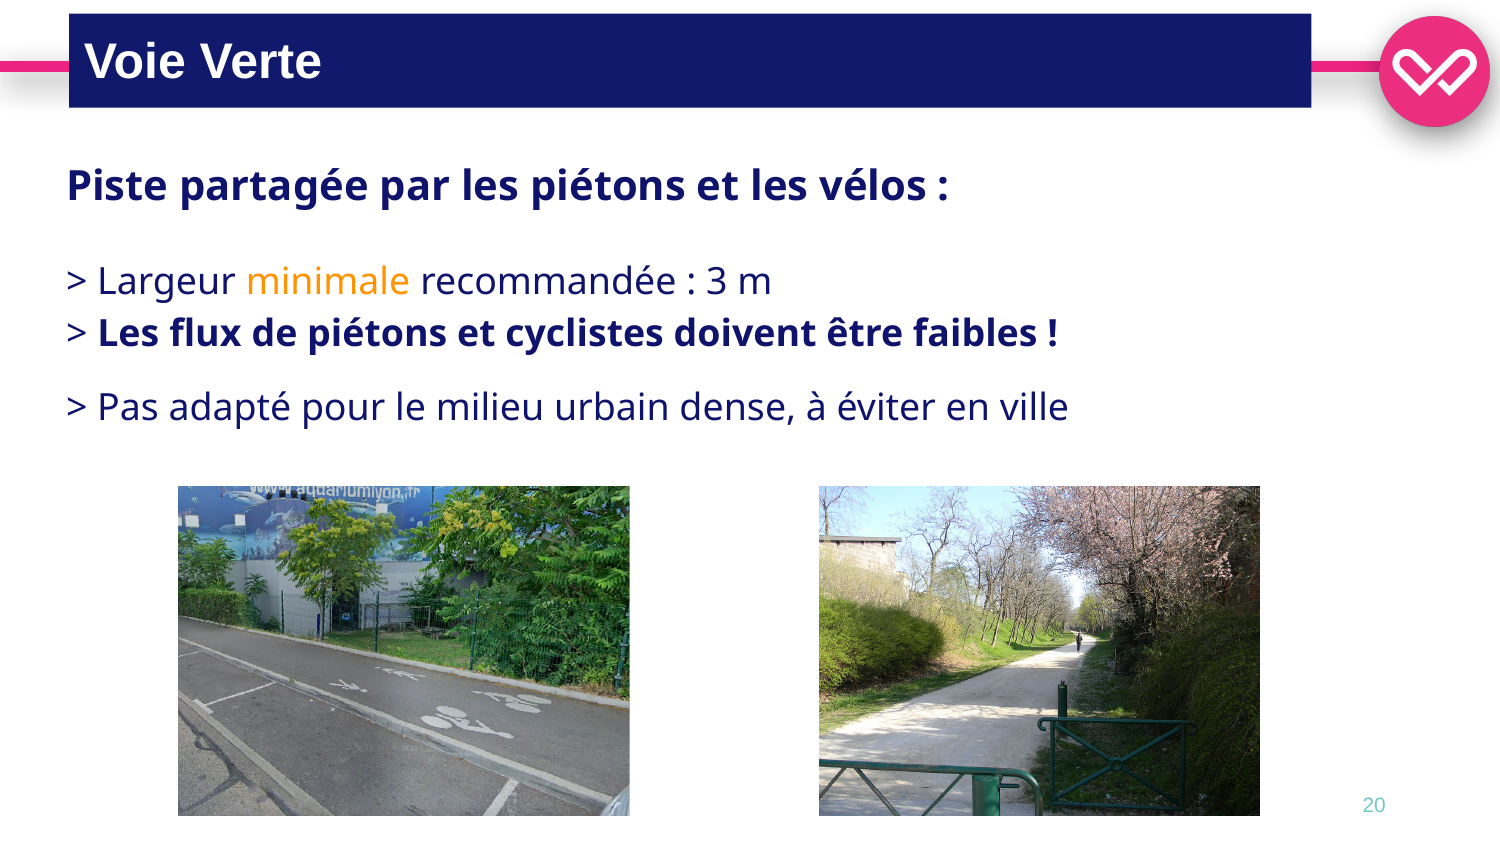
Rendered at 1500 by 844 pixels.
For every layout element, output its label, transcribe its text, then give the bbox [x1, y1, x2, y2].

text_box Piste partagée par les piétons et les vélos : > Largeur minimale recommandée : 3 m > Les flux de piétons et cyclistes doivent être faibles ! > Pas adapté pour le milieu urbain dense, à éviter en ville [51, 136, 1388, 518]
picture [1379, 16, 1490, 127]
picture [178, 486, 630, 816]
picture [819, 486, 1260, 816]
slide_number <number> [1059, 782, 1397, 827]
title Voie Verte [69, 13, 1312, 108]
